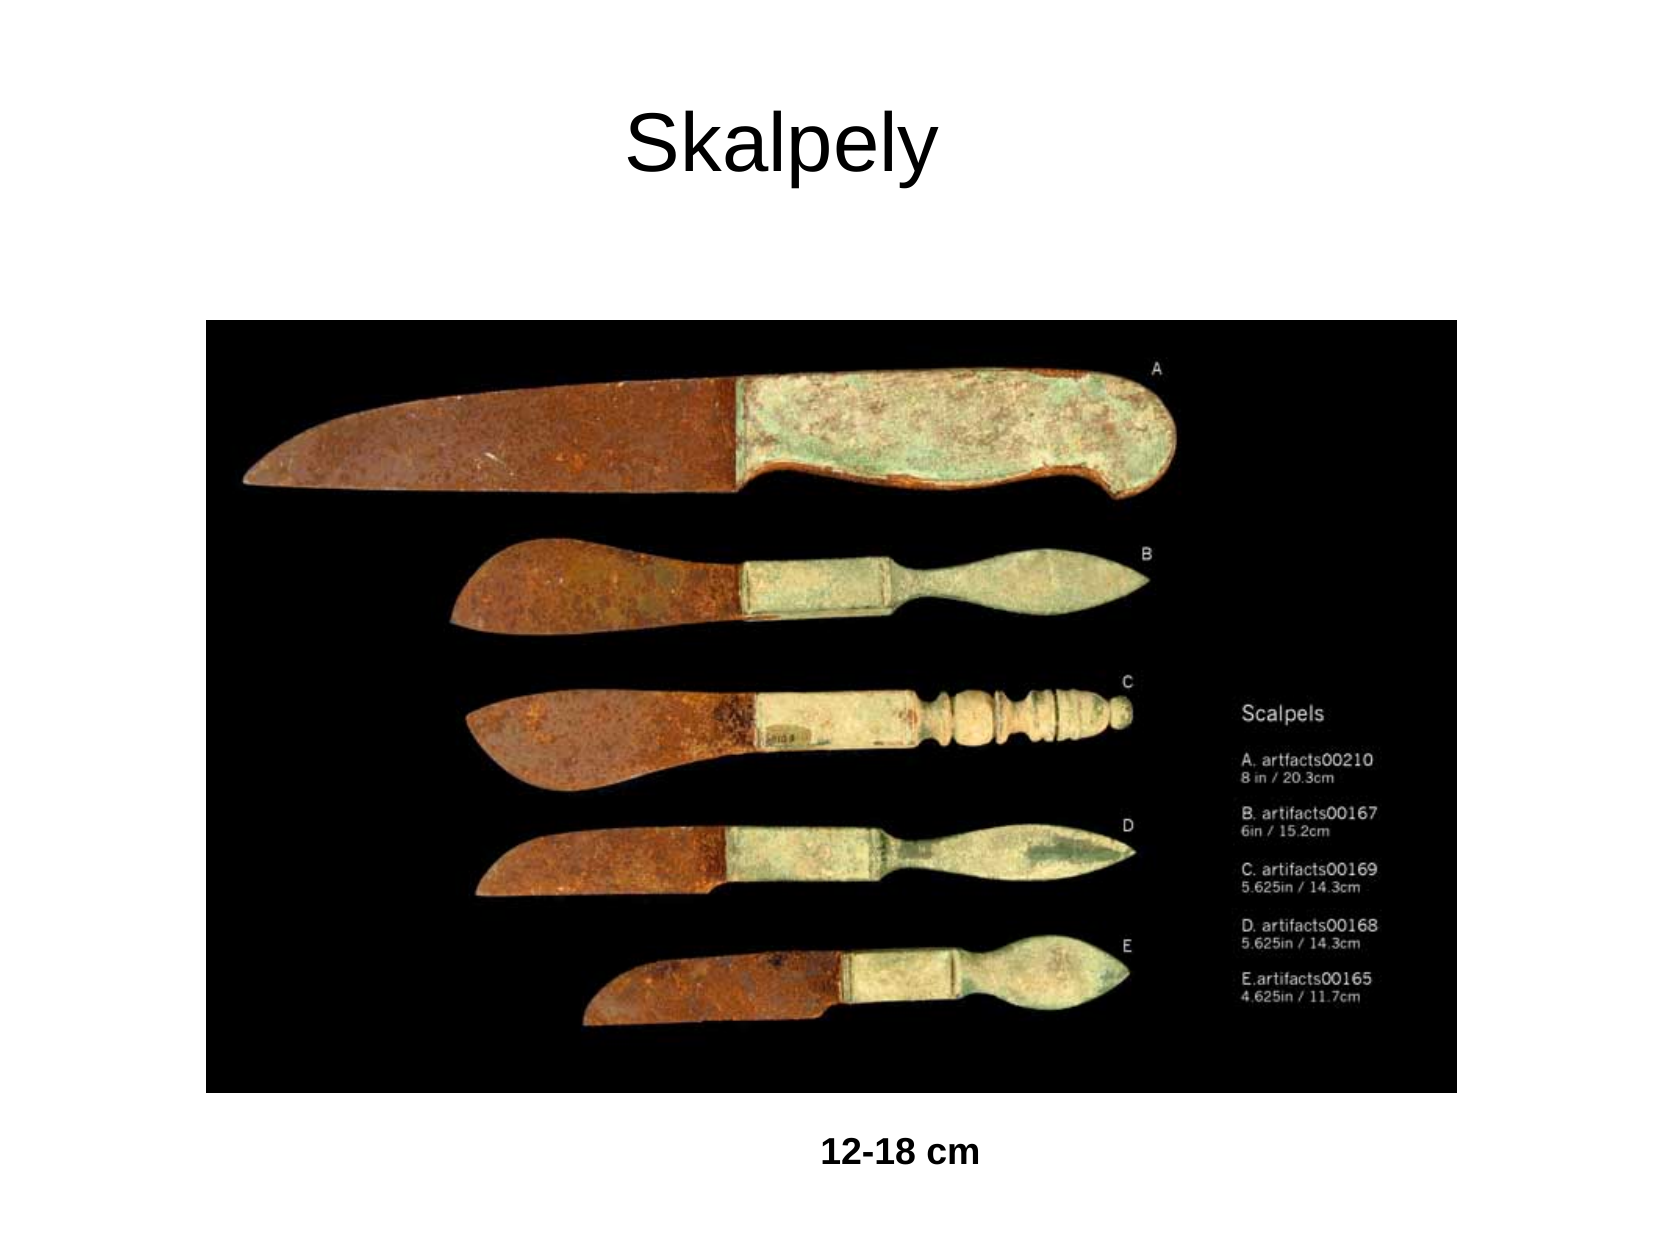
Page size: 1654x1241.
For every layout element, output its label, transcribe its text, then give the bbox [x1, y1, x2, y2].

picture [206, 320, 1457, 1093]
text_box Skalpely [560, 88, 1004, 197]
text_box 12-18 cm [442, 1123, 1359, 1180]
